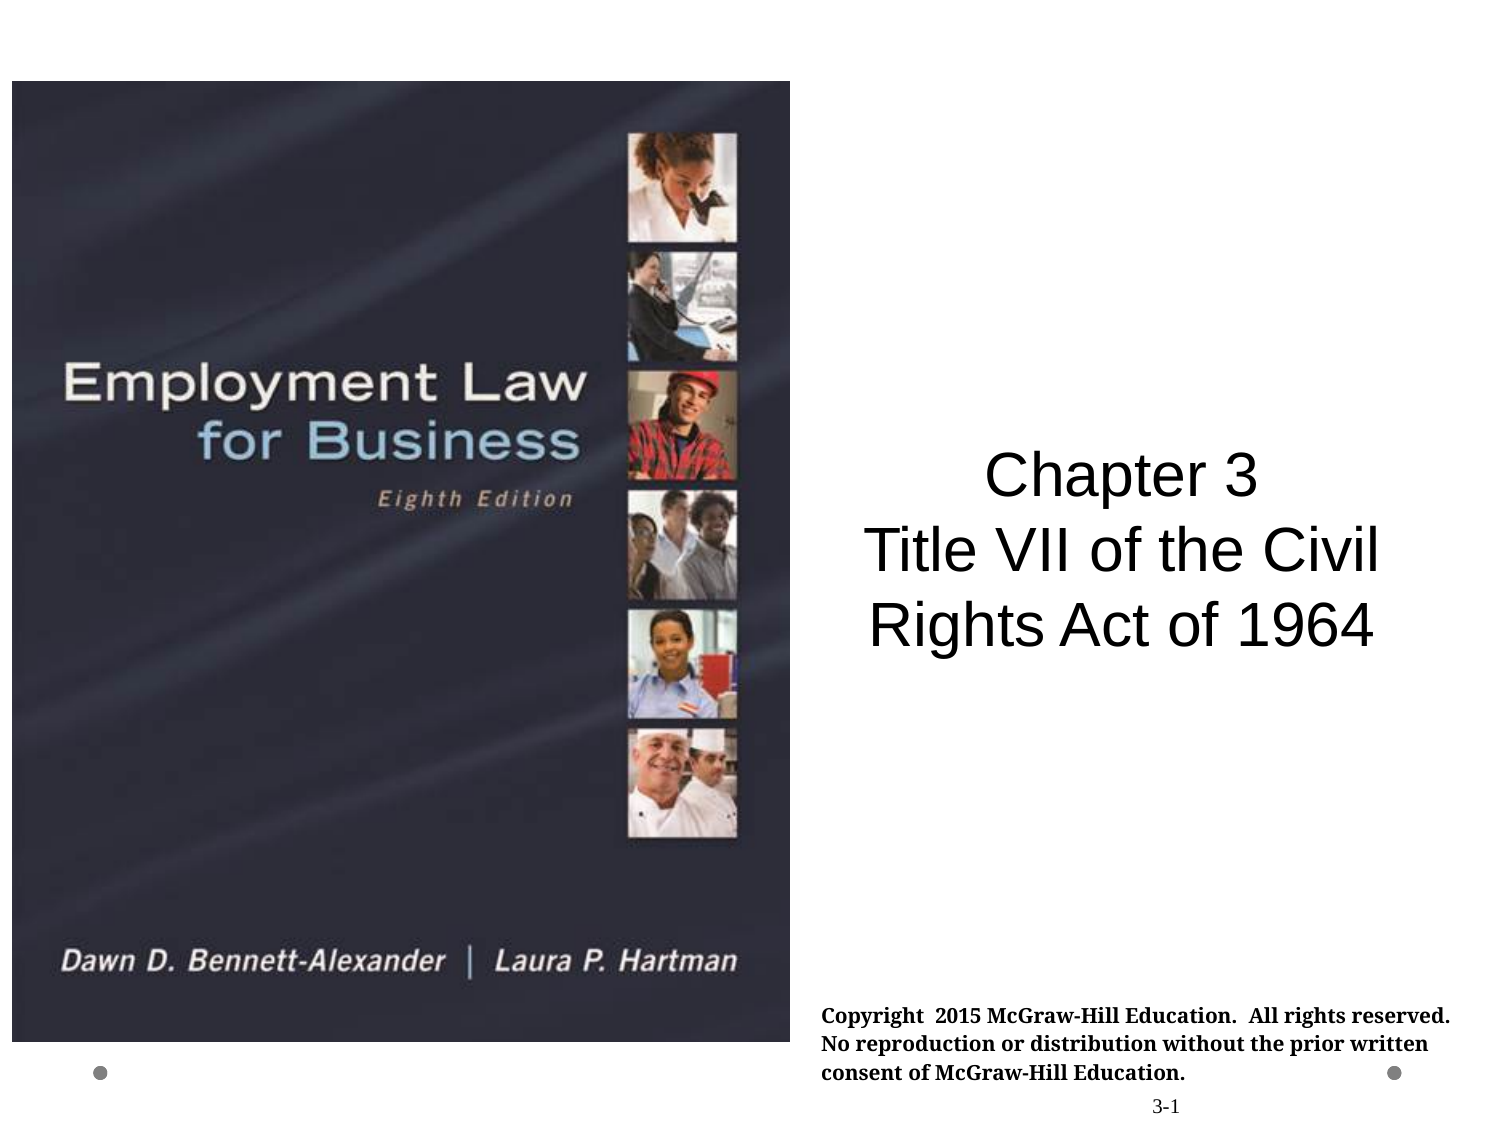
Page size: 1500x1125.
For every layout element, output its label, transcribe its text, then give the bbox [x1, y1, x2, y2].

title Chapter 3 Title VII of the Civil Rights Act of 1964 [790, 426, 1459, 705]
picture [12, 81, 790, 1042]
text_box Copyright 2015 McGraw-Hill Education. All rights reserved. No reproduction or distribution without the prior written consent of McGraw-Hill Education. [806, 994, 1488, 1094]
